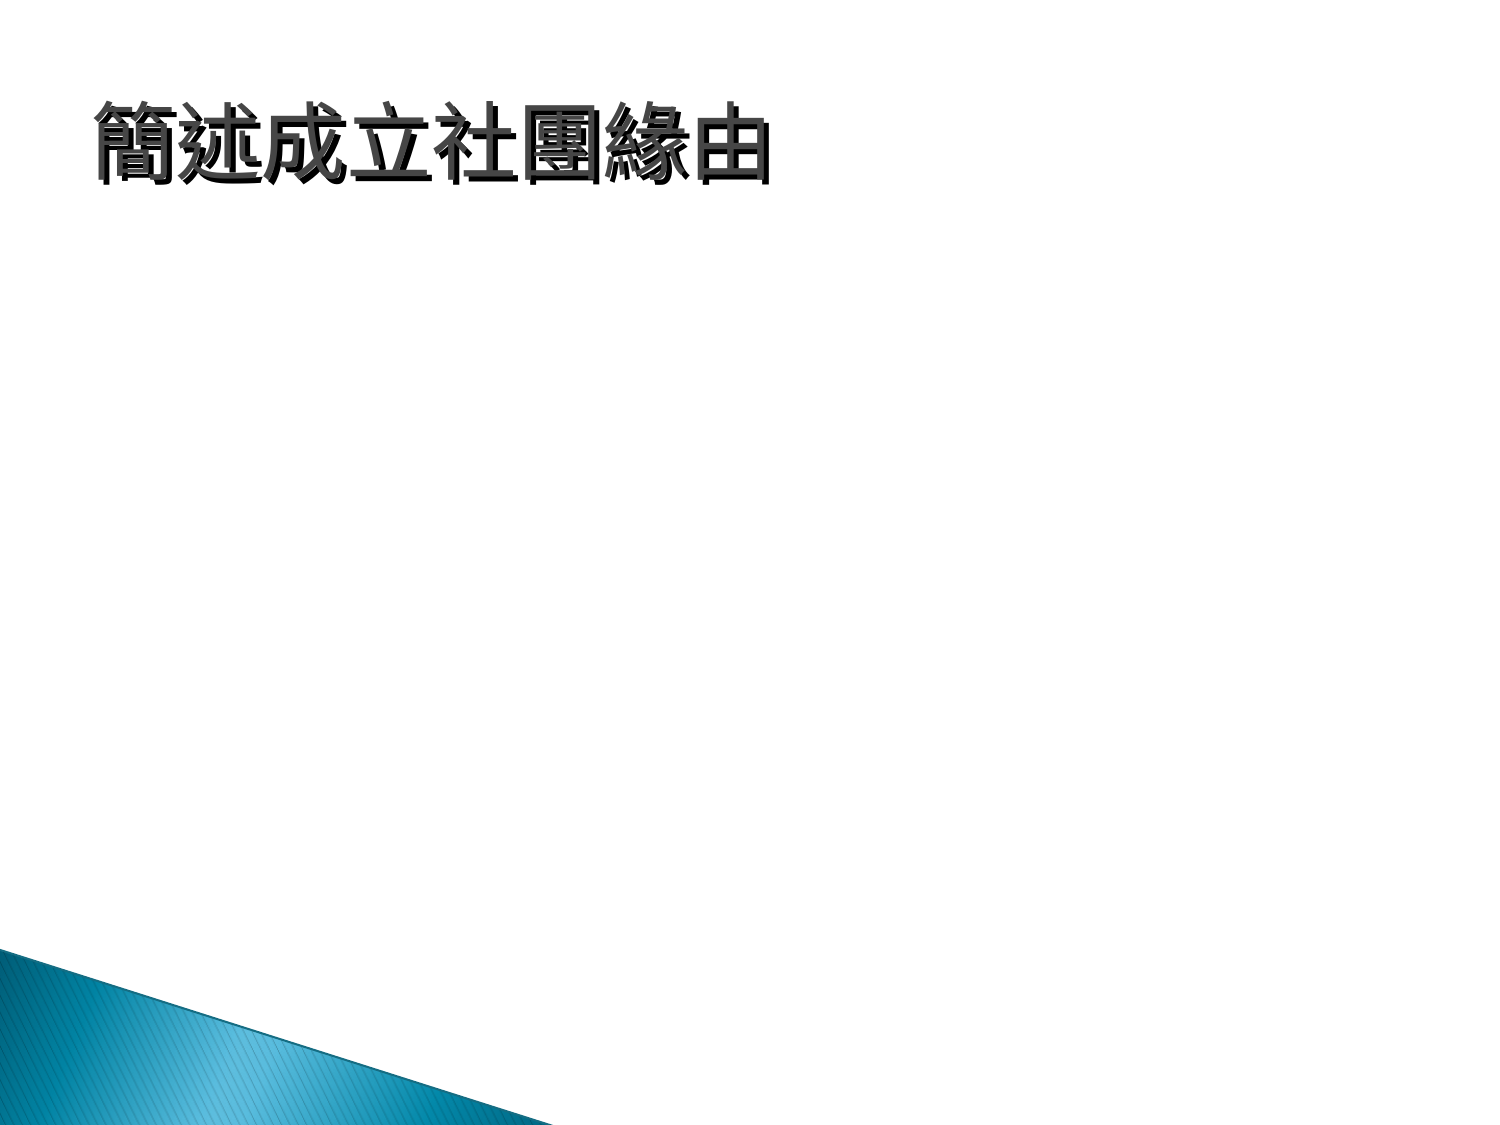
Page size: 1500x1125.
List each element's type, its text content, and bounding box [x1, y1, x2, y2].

title 簡述成立社團緣由 [75, 45, 1426, 233]
